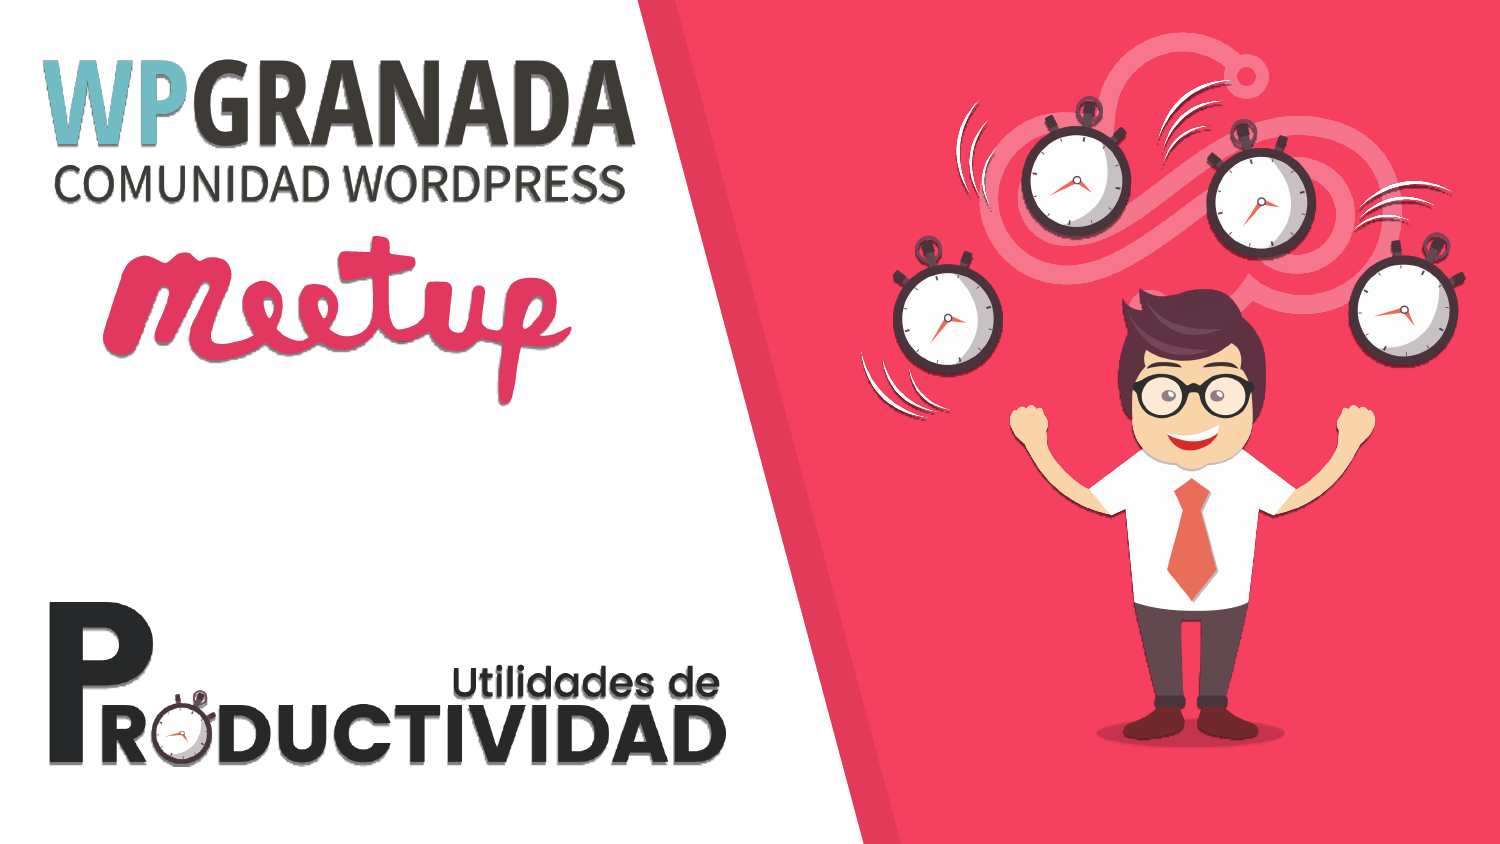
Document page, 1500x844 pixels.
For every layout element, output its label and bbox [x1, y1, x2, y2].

picture [33, 48, 645, 209]
picture [861, 18, 1500, 775]
picture [39, 589, 733, 764]
picture [99, 228, 578, 410]
